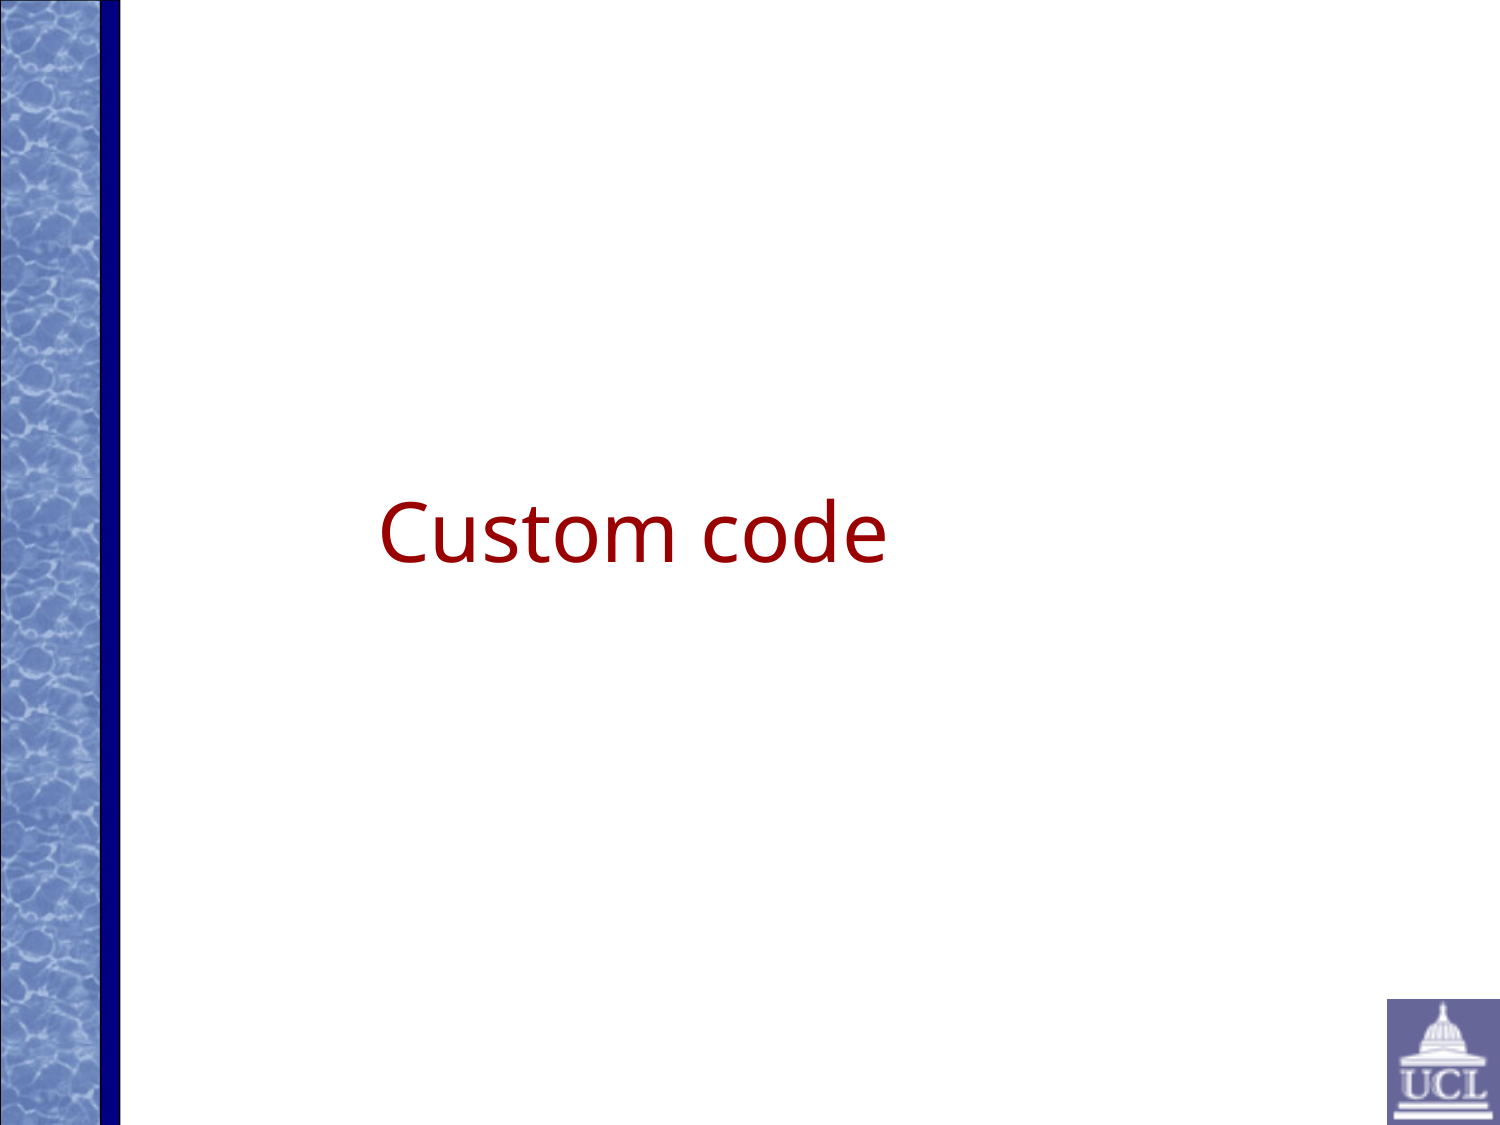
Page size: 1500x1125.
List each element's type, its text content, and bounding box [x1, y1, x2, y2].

title Custom code [362, 399, 1263, 588]
picture [1387, 999, 1500, 1125]
picture [1, 1, 99, 1125]
